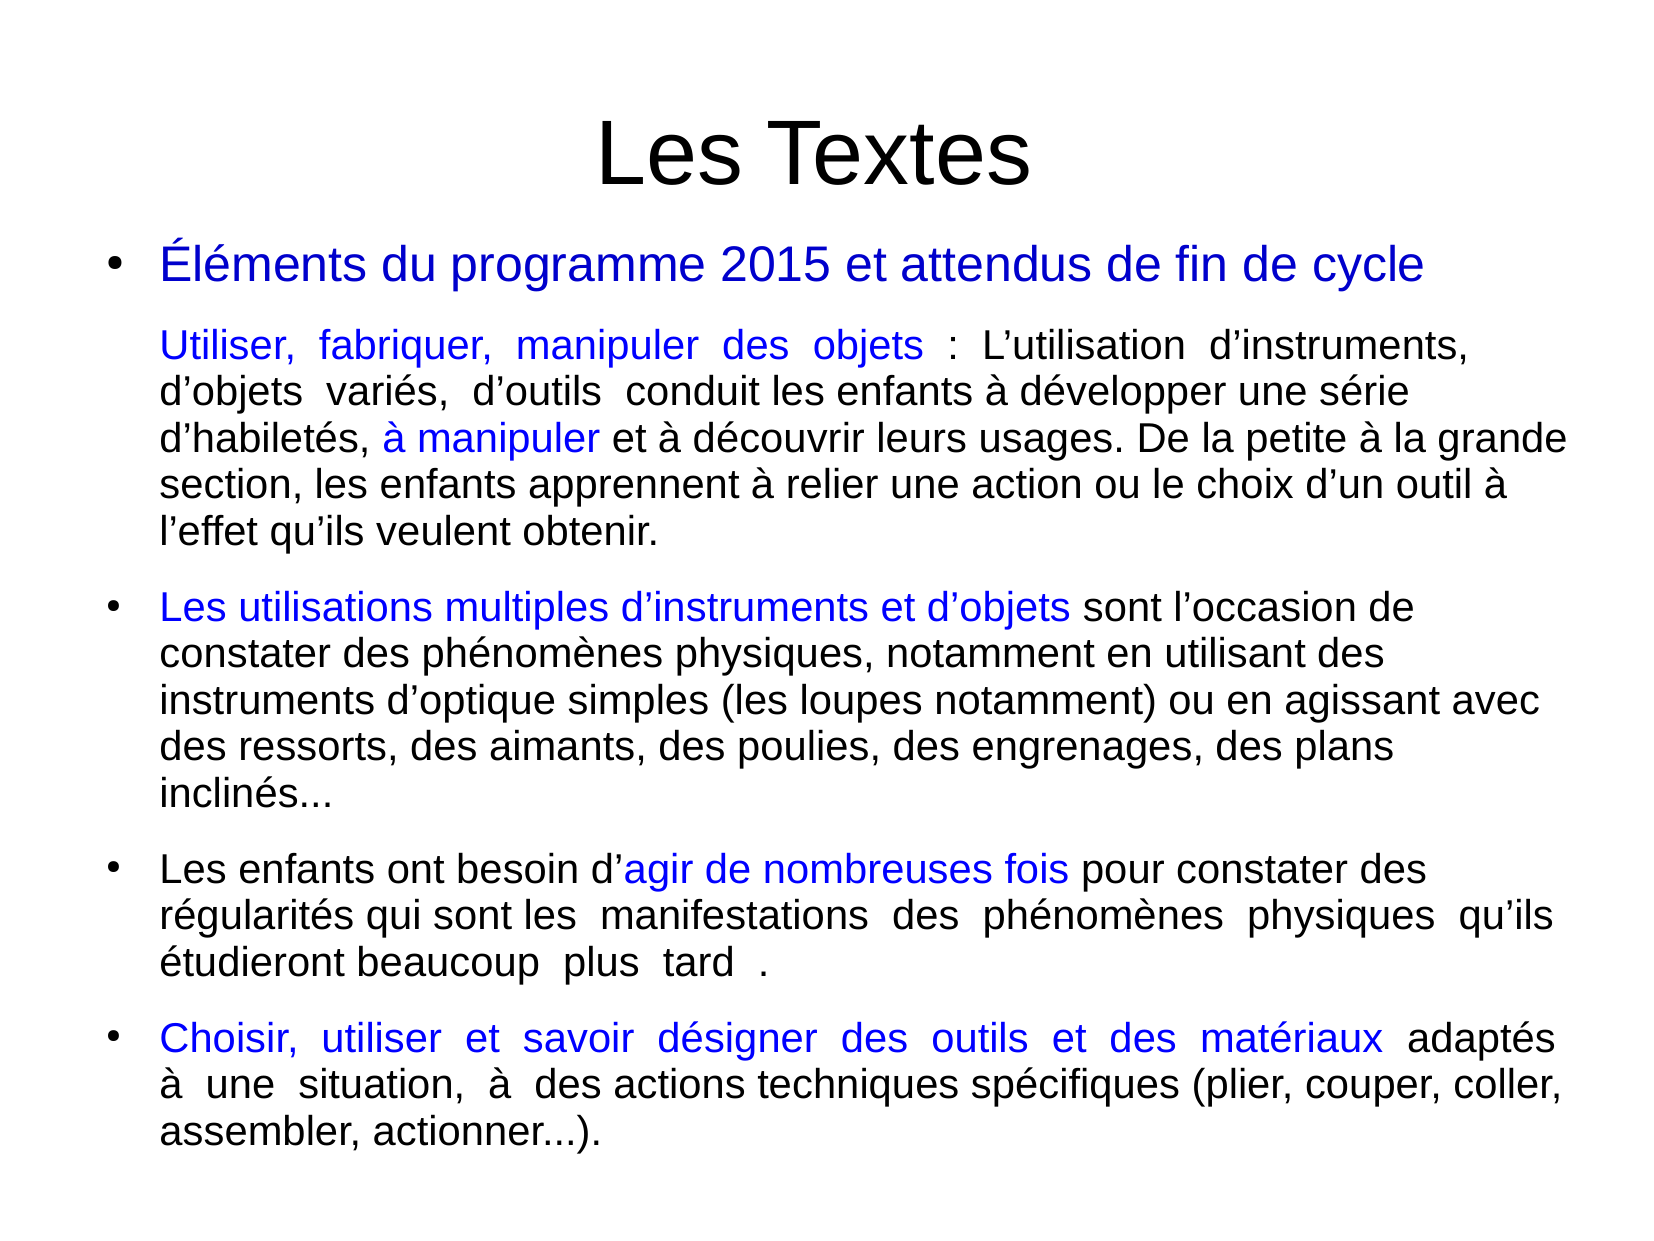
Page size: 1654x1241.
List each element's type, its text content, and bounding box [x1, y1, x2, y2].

title Les Textes [82, 49, 1571, 257]
list Éléments du programme 2015 et attendus de fin de cycle Utiliser, fabriquer, manipuler des objets : L’utilisation d’instruments, d’objets variés, d’outils conduit les enfants à développer une série d’habiletés, à manipuler et à découvrir leurs usages. De la petite à la grande section, les enfants apprennent à relier une action ou le choix d’un outil à l’effet qu’ils veulent obtenir. Les utilisations multiples d’instruments et d’objets sont l’occasion de constater des phénomènes physiques, notamment en utilisant des instruments d’optique simples (les loupes notamment) ou en agissant avec des ressorts, des aimants, des poulies, des engrenages, des plans inclinés... Les enfants ont besoin d’agir de nombreuses fois pour constater des régularités qui sont les manifestations des phénomènes physiques qu’ils étudieront beaucoup plus tard . Choisir, utiliser et savoir désigner des outils et des matériaux adaptés à une situation, à des actions techniques spécifiques (plier, couper, coller, assembler, actionner...). [88, 236, 1577, 1159]
